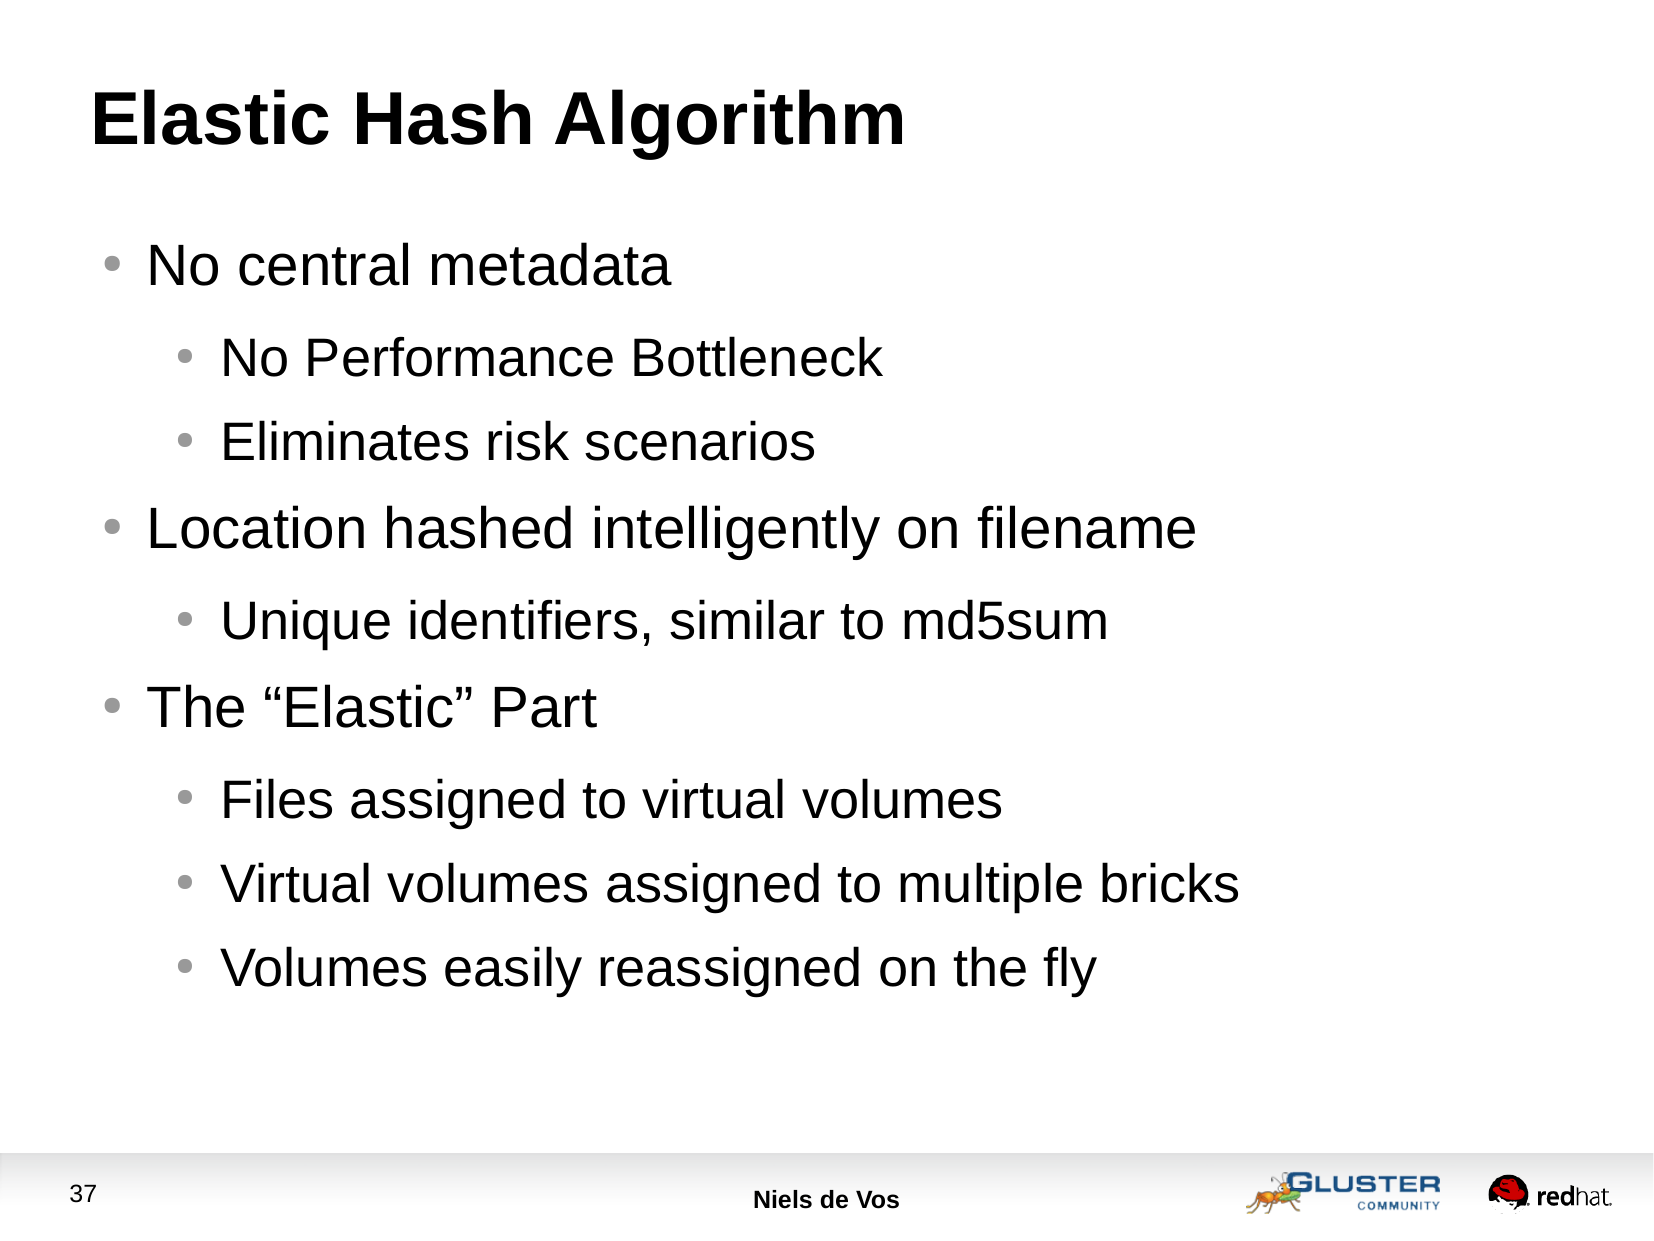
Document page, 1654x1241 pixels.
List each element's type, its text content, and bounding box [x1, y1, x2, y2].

picture [0, 1153, 1654, 1238]
title Elastic Hash Algorithm [90, 15, 1579, 223]
list No central metadata No Performance Bottleneck Eliminates risk scenarios Location hashed intelligently on filename Unique identifiers, similar to md5sum The “Elastic” Part Files assigned to virtual volumes Virtual volumes assigned to multiple bricks Volumes easily reassigned on the fly [86, 232, 1576, 1111]
